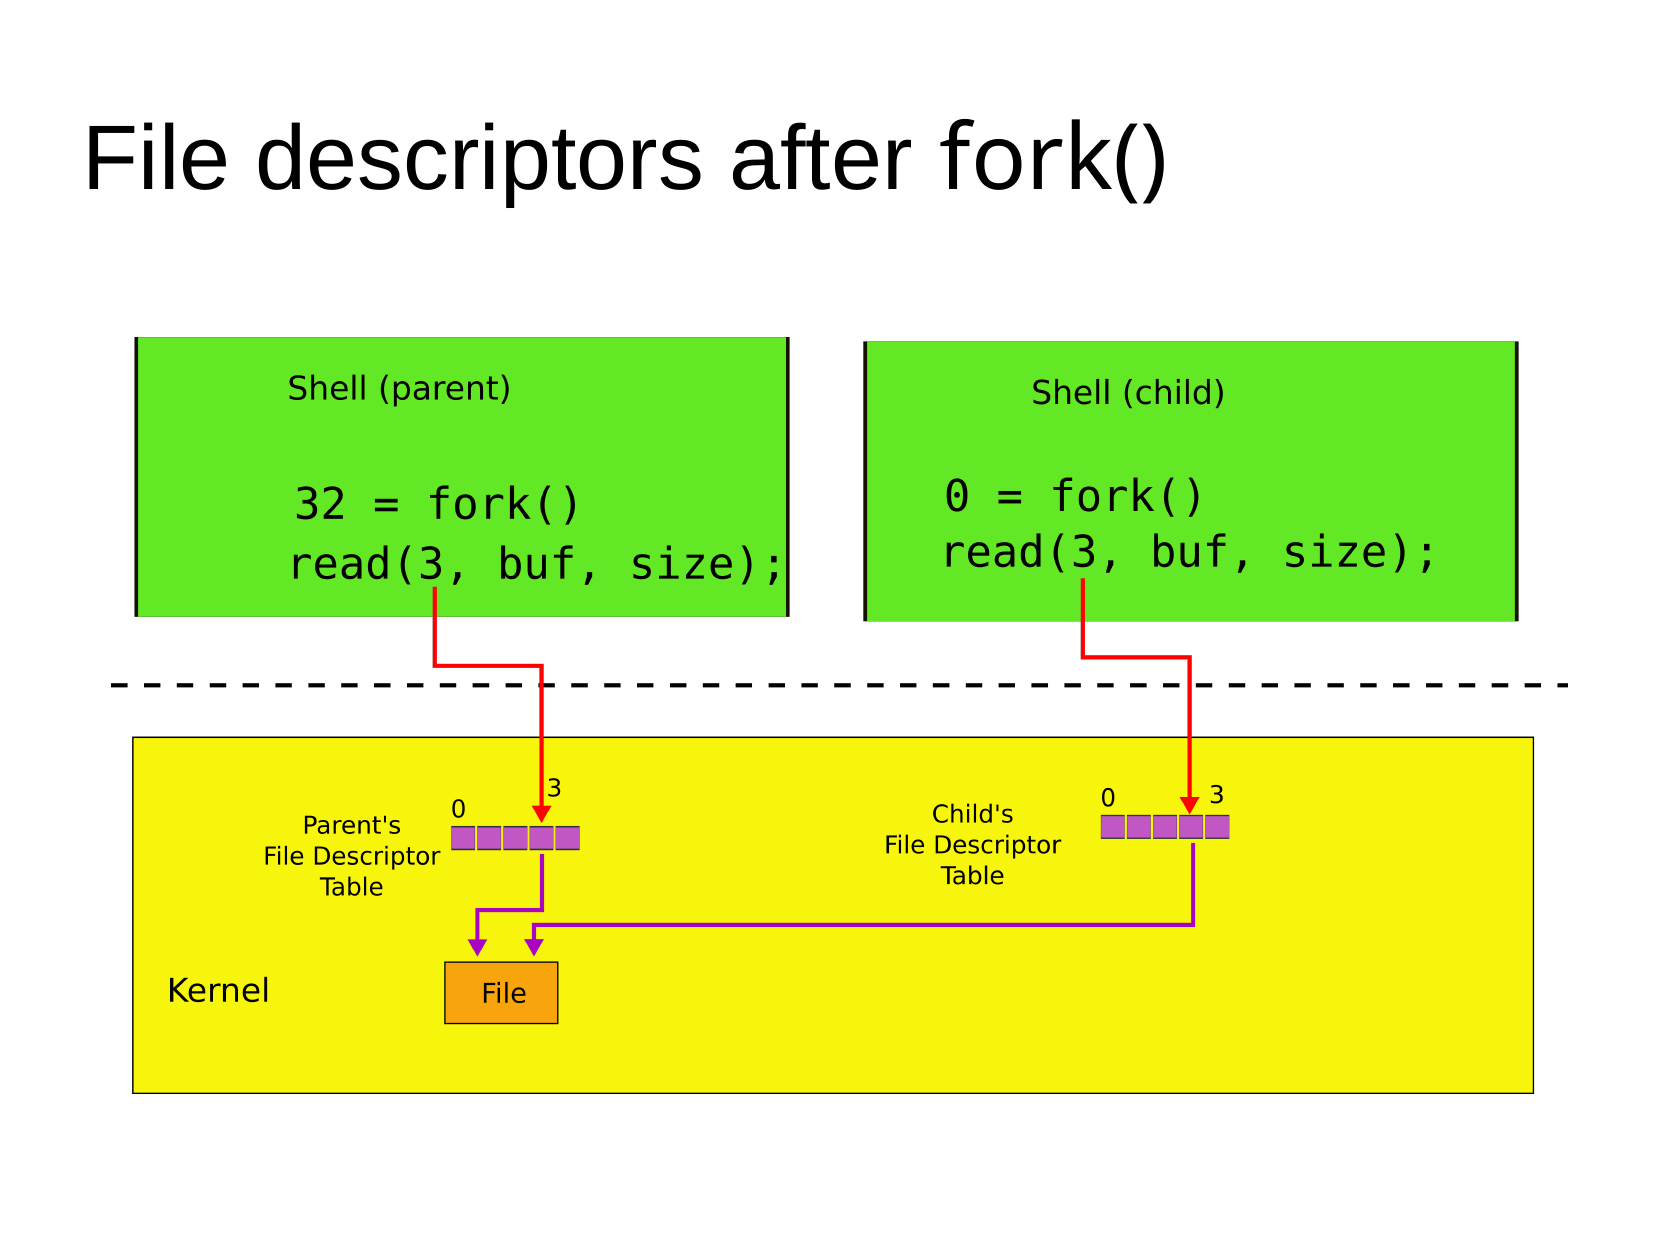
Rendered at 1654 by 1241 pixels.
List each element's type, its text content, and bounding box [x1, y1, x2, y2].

picture [111, 337, 1568, 1094]
title File descriptors after fork() [82, 49, 1538, 257]
